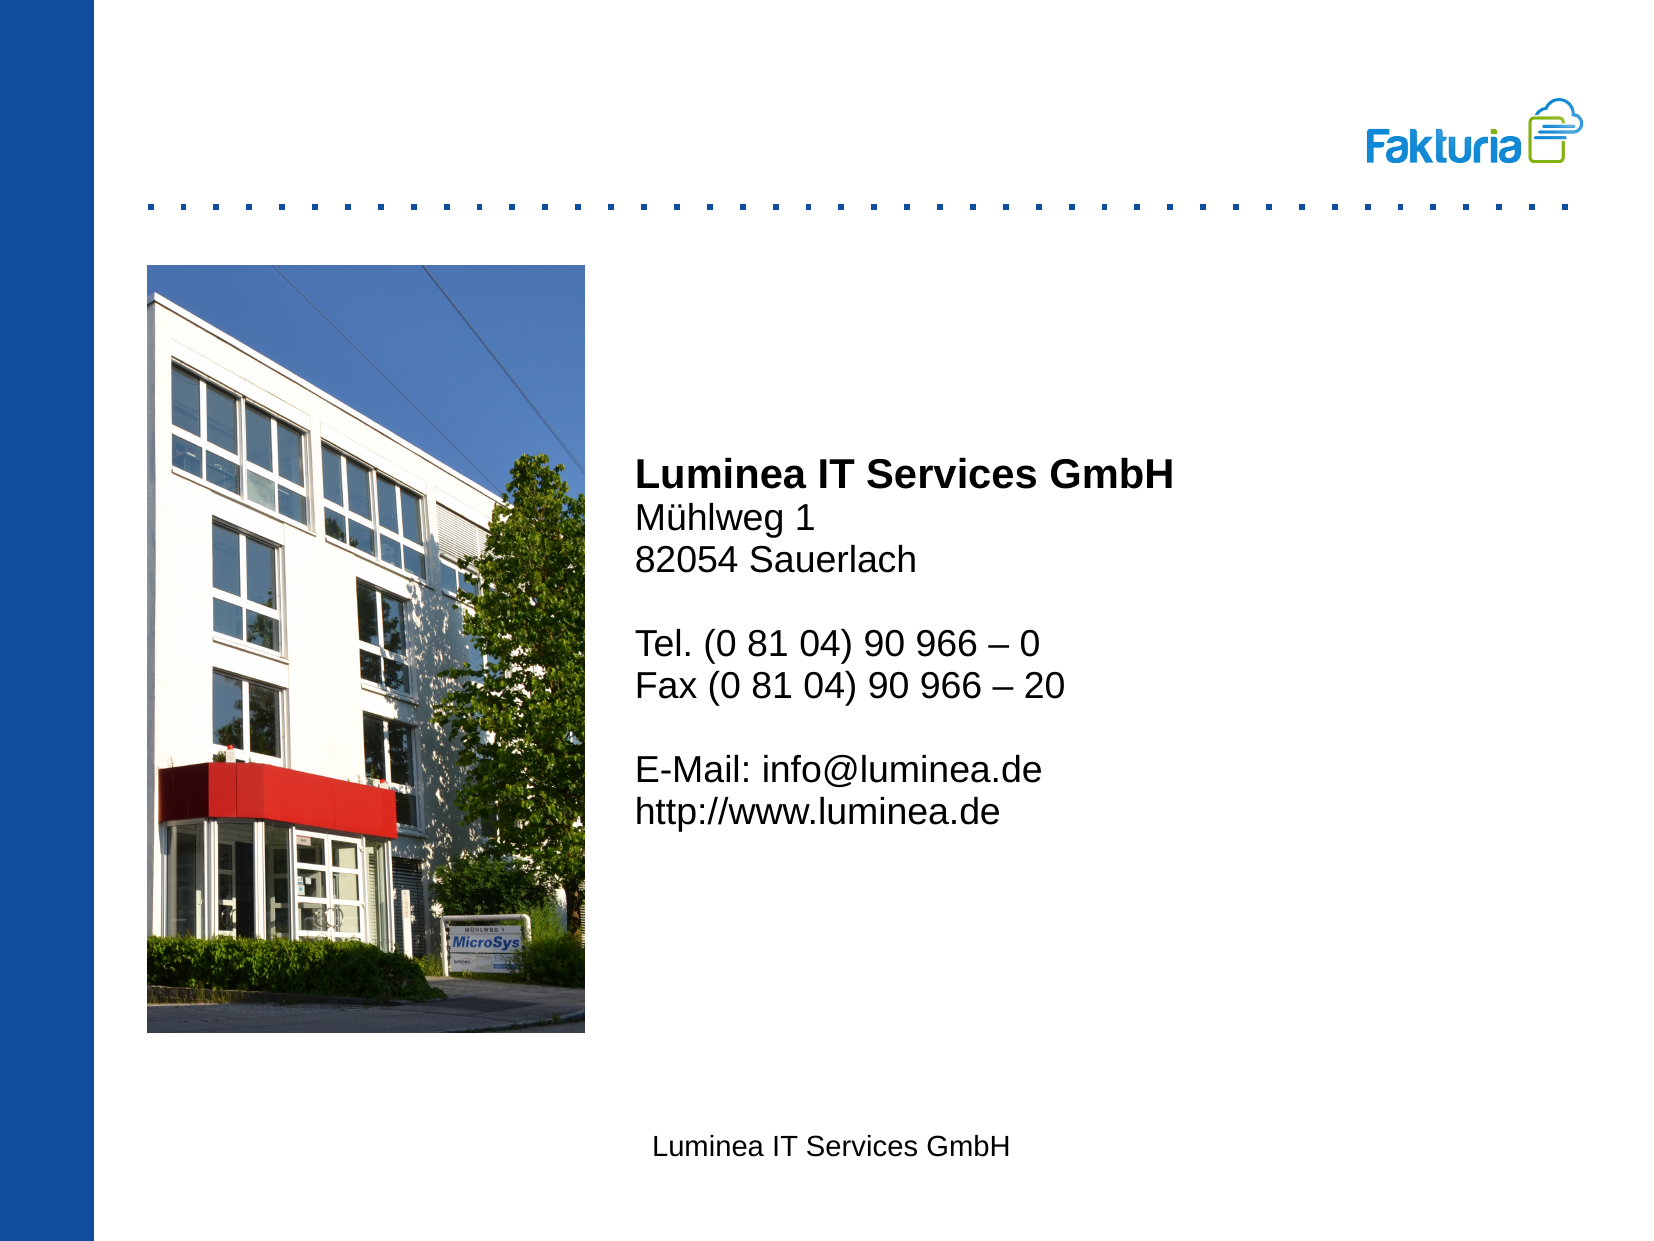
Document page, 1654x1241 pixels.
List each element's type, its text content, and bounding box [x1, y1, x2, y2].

text_box Luminea IT Services GmbH Mühlweg 1 82054 Sauerlach Tel. (0 81 04) 90 966 – 0 Fax (0 81 04) 90 966 – 20 E-Mail: info@luminea.de http://www.luminea.de [620, 442, 1565, 884]
picture [147, 265, 585, 1033]
picture [1358, 83, 1592, 178]
